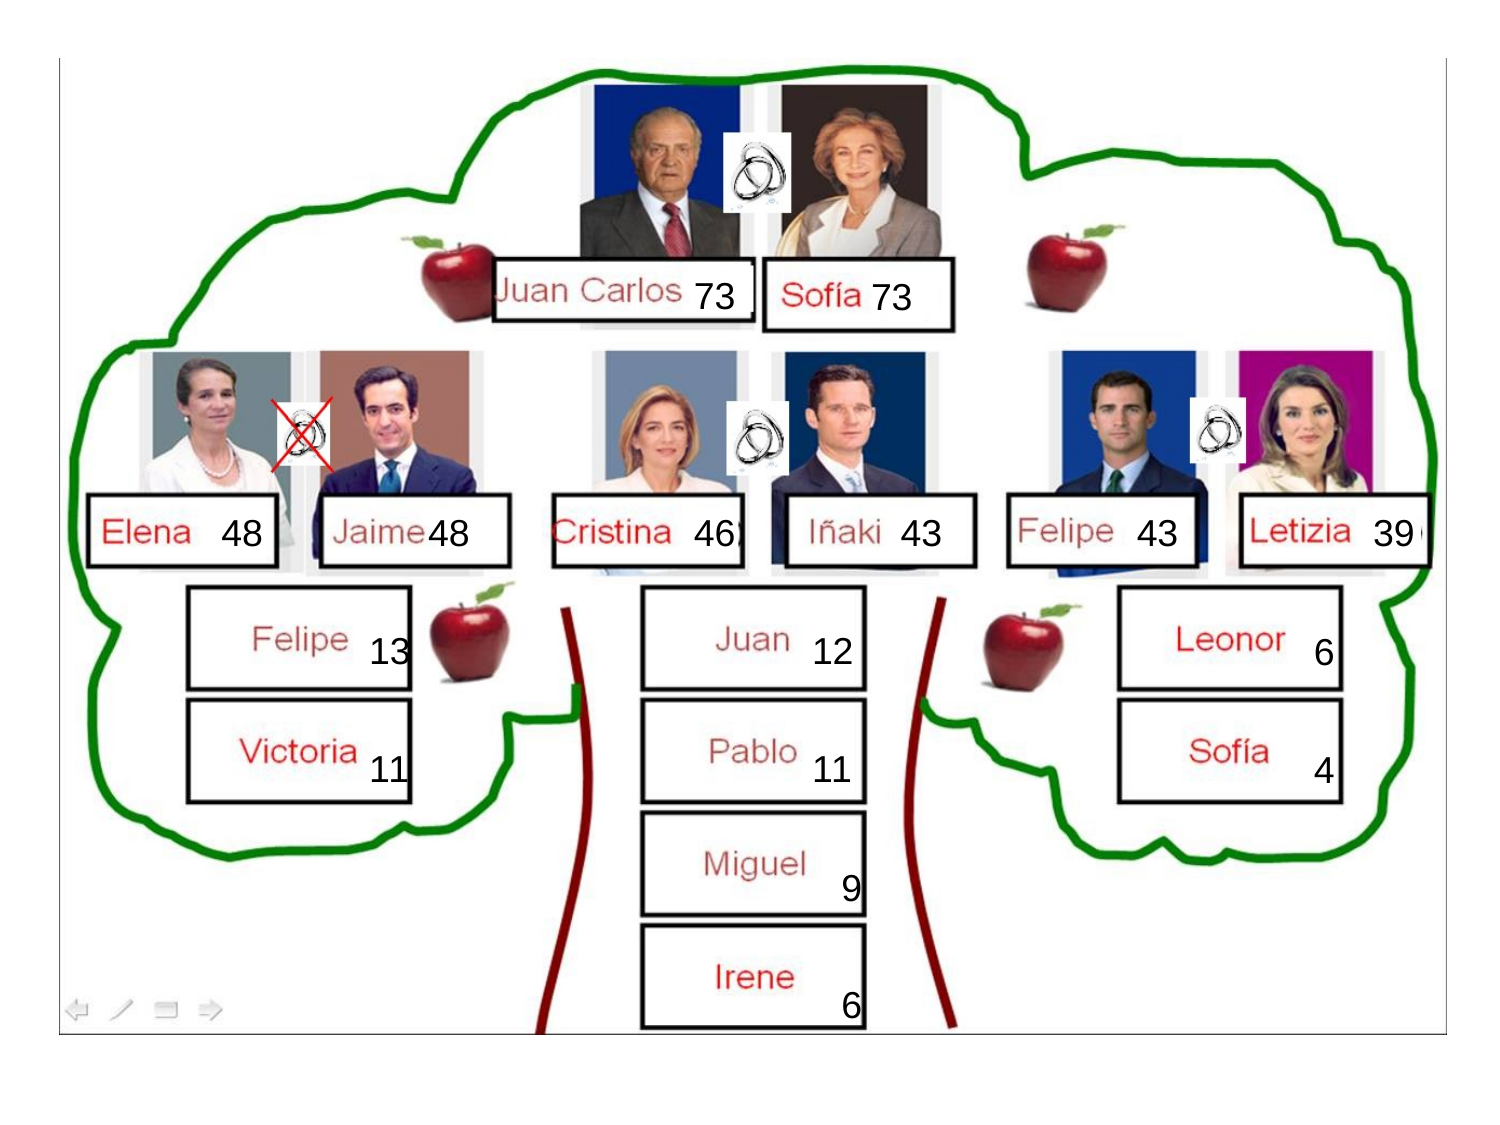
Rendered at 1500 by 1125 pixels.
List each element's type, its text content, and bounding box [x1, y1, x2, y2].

text_box 6 [826, 973, 916, 1034]
text_box 11 [797, 737, 886, 798]
text_box 46 [679, 501, 768, 562]
text_box 6 [1299, 620, 1388, 680]
text_box 9 [826, 856, 916, 917]
text_box 73 [679, 264, 768, 325]
picture [59, 58, 1447, 1035]
text_box 48 [413, 501, 502, 562]
text_box 13 [354, 619, 443, 680]
text_box 43 [1122, 501, 1211, 562]
text_box 48 [206, 501, 296, 562]
text_box 73 [856, 265, 945, 326]
text_box 43 [885, 501, 975, 562]
text_box 39 [1358, 501, 1447, 562]
text_box 11 [354, 737, 443, 798]
text_box 12 [797, 619, 886, 680]
text_box 4 [1299, 738, 1388, 799]
